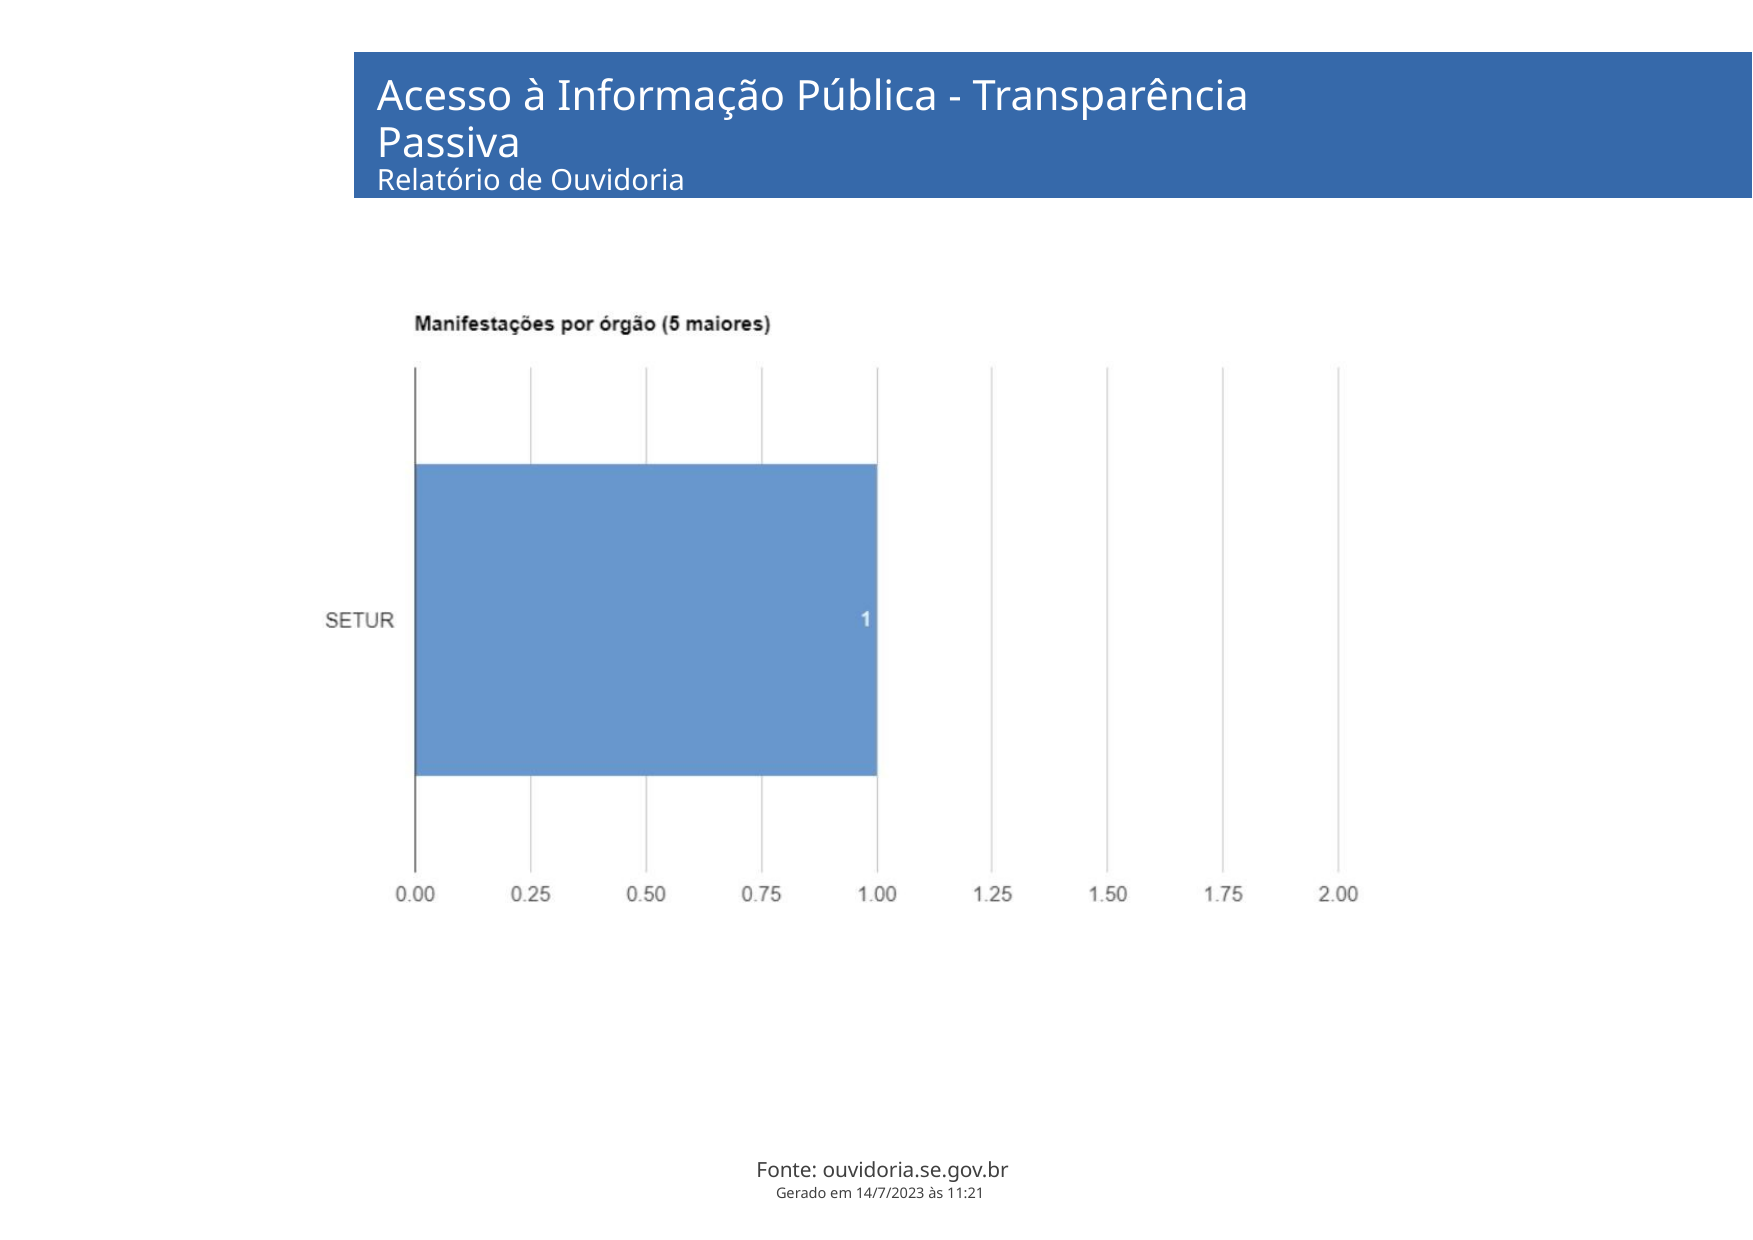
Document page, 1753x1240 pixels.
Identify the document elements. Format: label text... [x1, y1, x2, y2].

text_box [155, 211, 1599, 1028]
text_box Fonte: ouvidoria.se.gov.br Gerado em 14/7/2023 às 11:21 [756, 1158, 1023, 1202]
text_box Acesso à Informação Pública - Transparência Passiva Relatório de Ouvidoria SETUR - Março a Março de 2023 [376, 72, 1403, 228]
text_box [354, 52, 1752, 198]
